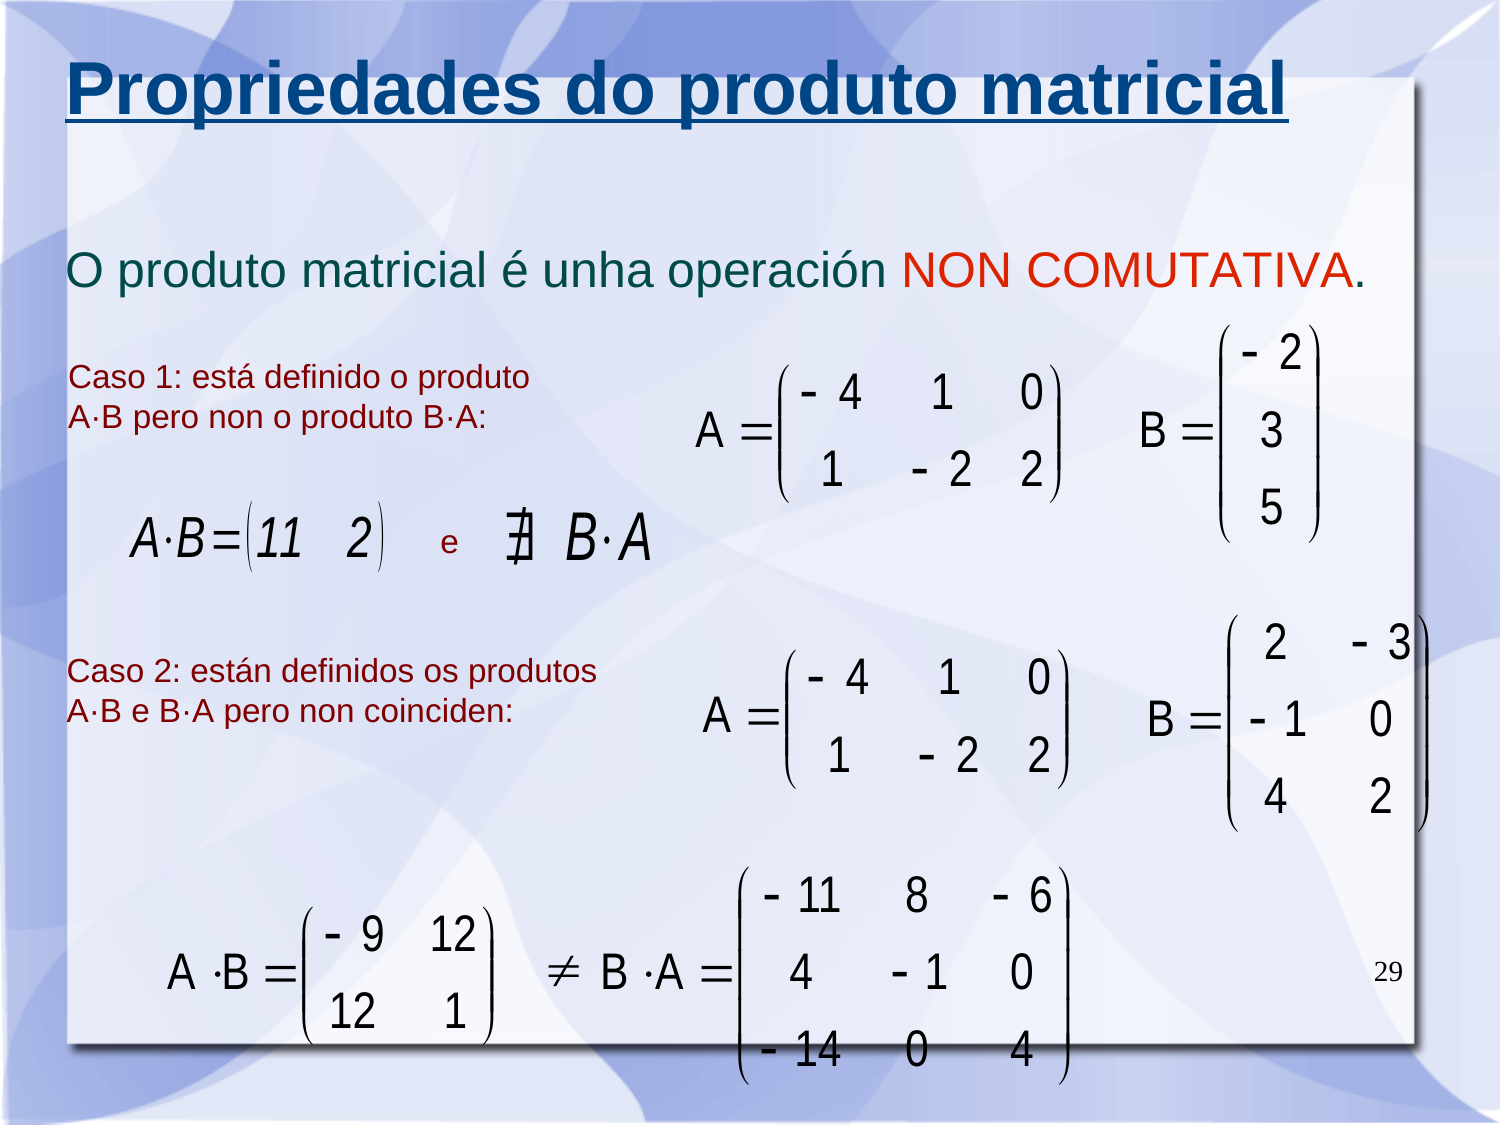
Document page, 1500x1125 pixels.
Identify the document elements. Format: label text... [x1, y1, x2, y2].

picture [0, 0, 1500, 1125]
chart [1131, 325, 1335, 556]
chart [118, 496, 396, 574]
text_box Caso 1: está definido o produto A·B pero non o produto B·A: [53, 347, 567, 443]
text_box e [425, 512, 479, 569]
list O produto matricial é unha operación NON COMUTATIVA. [59, 236, 1441, 325]
chart [1139, 602, 1447, 845]
chart [593, 855, 1088, 1098]
text_box Caso 2: están definidos os produtos A·B e B·A pero non coinciden: [51, 641, 626, 737]
chart [692, 639, 1088, 800]
chart [156, 896, 511, 1057]
chart [685, 354, 1081, 515]
chart [492, 496, 664, 574]
chart [534, 944, 587, 997]
title Propriedades do produto matricial [59, 29, 1441, 148]
